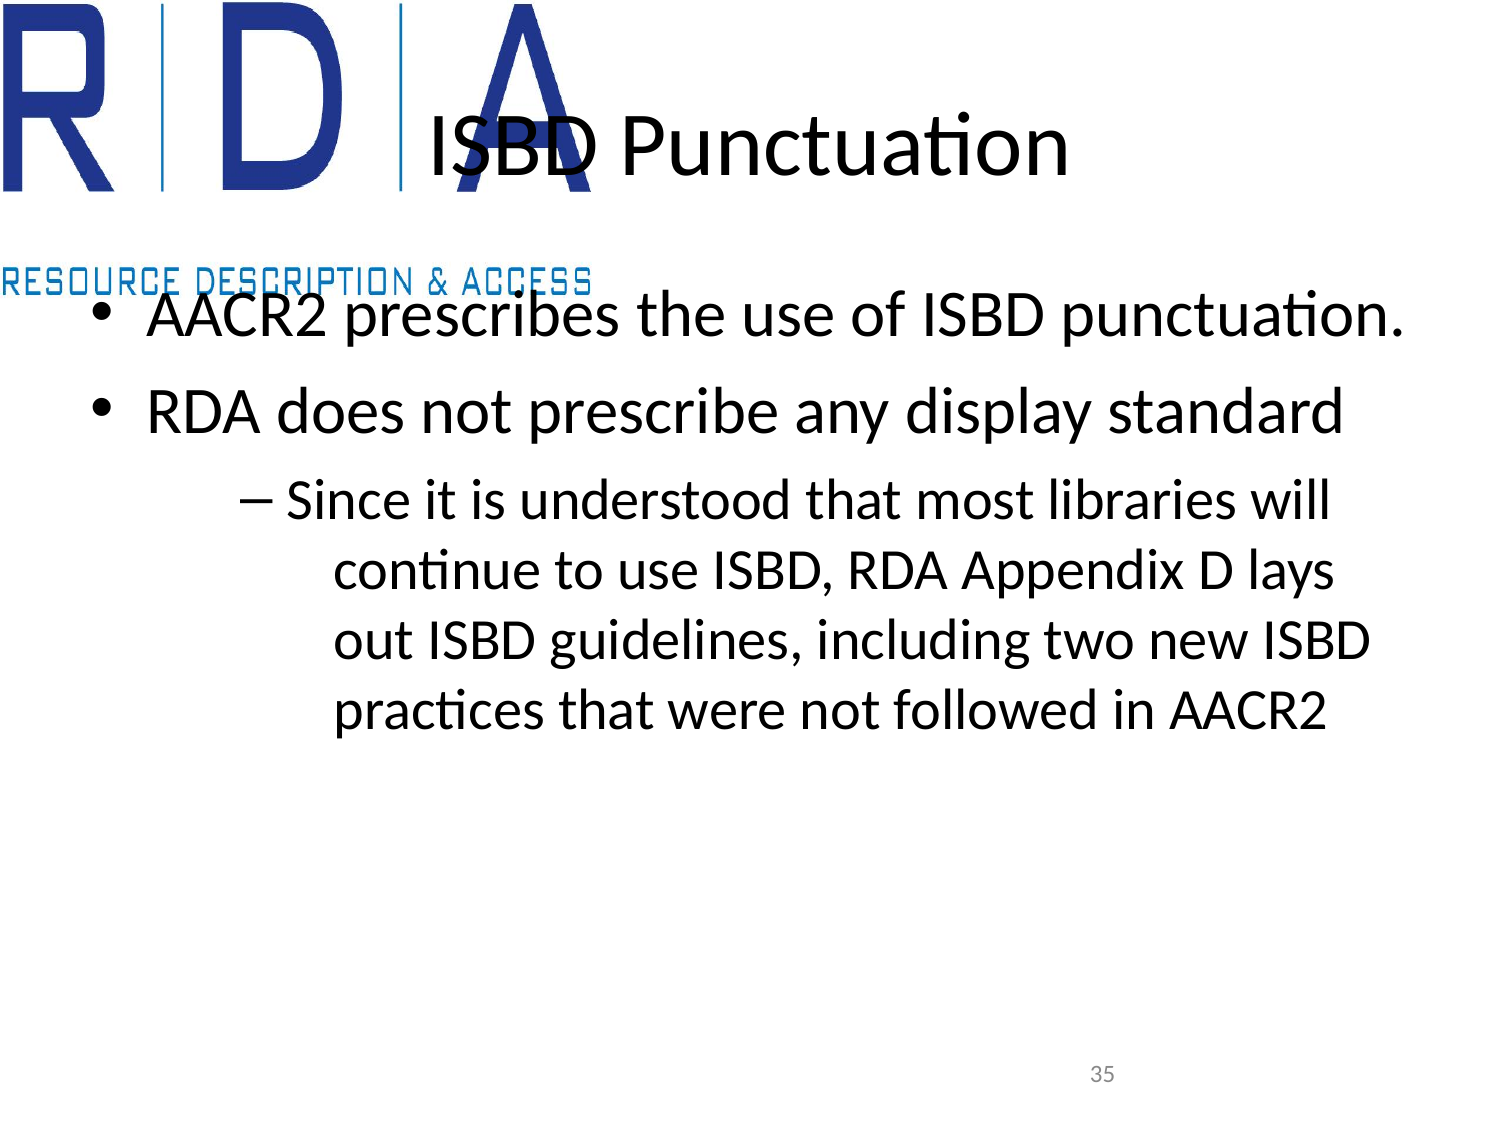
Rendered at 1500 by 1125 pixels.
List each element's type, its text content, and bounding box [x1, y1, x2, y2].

text_box 35 [1074, 1042, 1426, 1103]
list AACR2 prescribes the use of ISBD punctuation. RDA does not prescribe any display standard Since it is understood that most libraries will continue to use ISBD, RDA Appendix D lays out ISBD guidelines, including two new ISBD practices that were not followed in AACR2 [75, 262, 1426, 1005]
title ISBD Punctuation [75, 45, 1426, 233]
